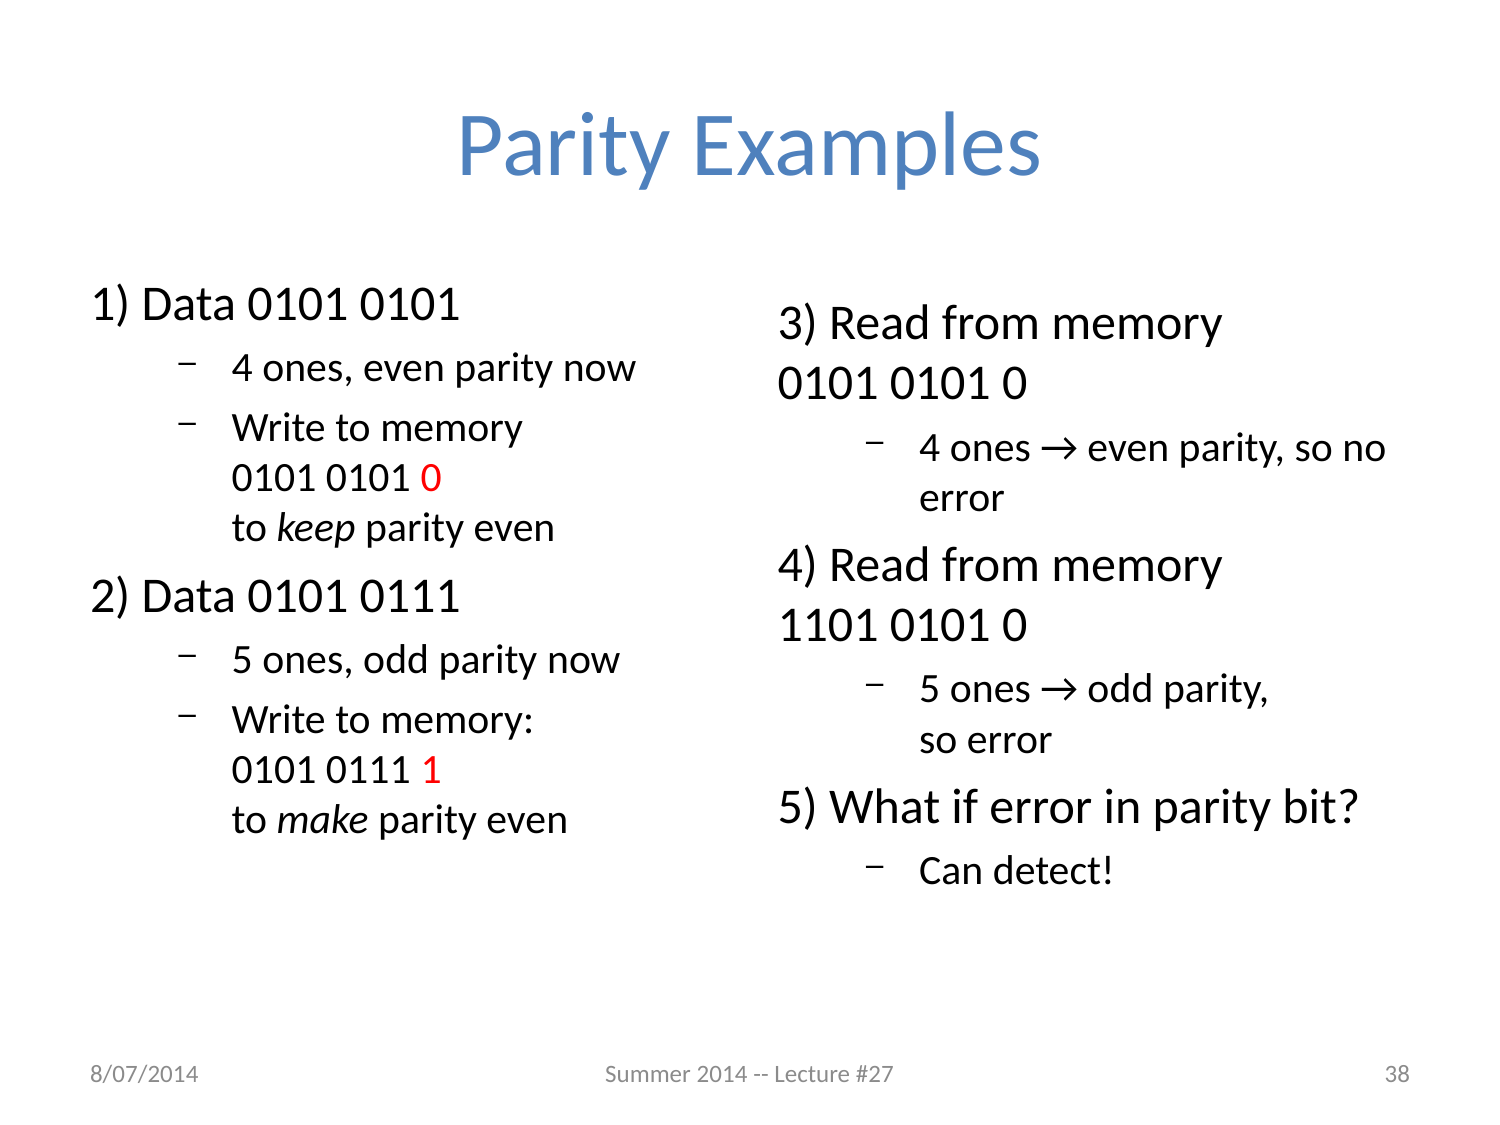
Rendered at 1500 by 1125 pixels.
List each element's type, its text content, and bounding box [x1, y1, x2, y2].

footer Summer 2014 -- Lecture #27 [512, 1042, 988, 1103]
slide_number <number> [1074, 1042, 1425, 1103]
slide_number 8/07/2014 [75, 1042, 425, 1103]
list 1) Data 0101 0101 4 ones, even parity now Write to memory 0101 0101 0 to keep parity even 2) Data 0101 0111 5 ones, odd parity now Write to memory: 0101 0111 1 to make parity even [75, 262, 738, 1073]
title Parity Examples [75, 45, 1425, 233]
list 3) Read from memory 0101 0101 0 4 ones → even parity, so no error 4) Read from memory 1101 0101 0 5 ones → odd parity, so error 5) What if error in parity bit? Can detect! [762, 227, 1425, 1038]
